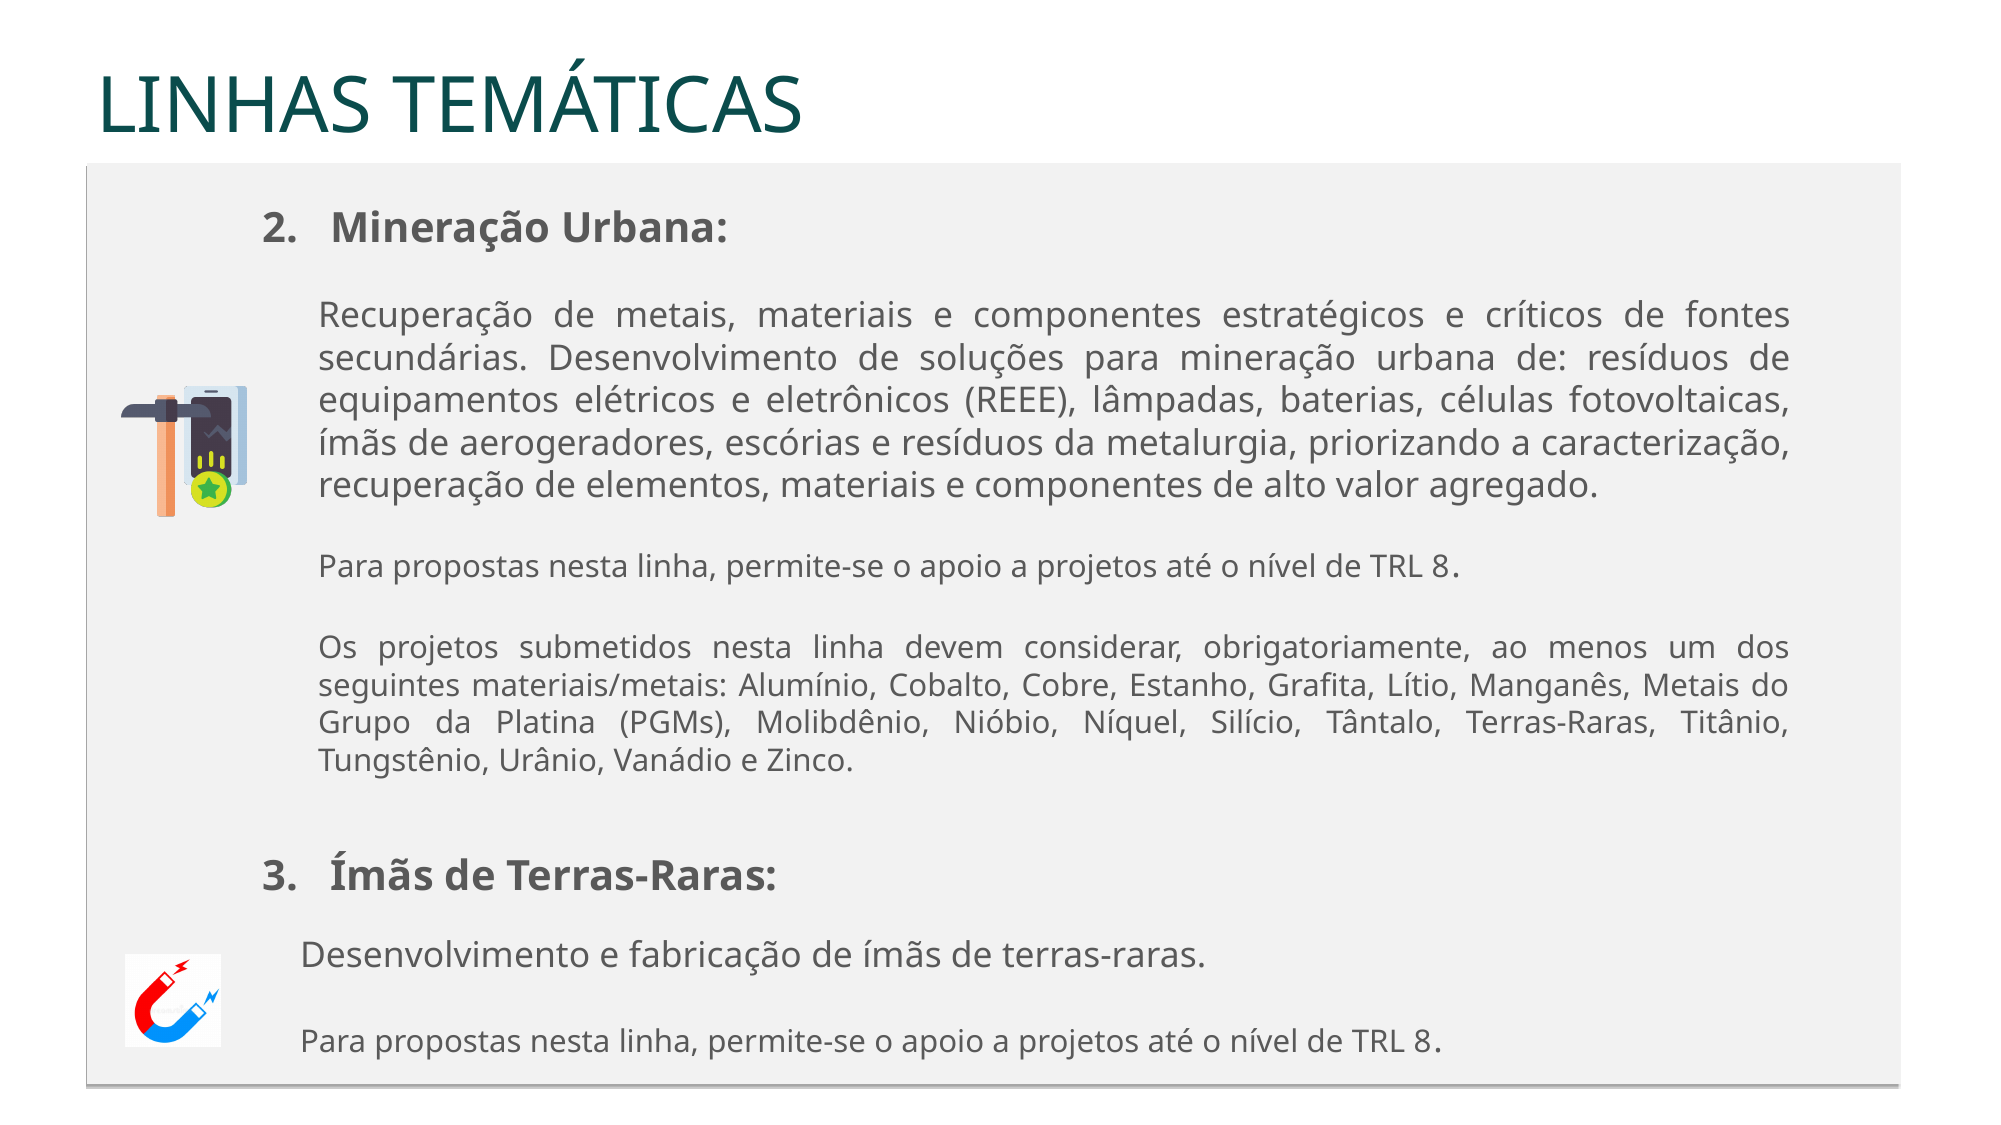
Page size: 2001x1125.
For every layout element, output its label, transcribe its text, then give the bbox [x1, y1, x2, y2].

text_box LINHAS TEMÁTICAS [76, 40, 1965, 163]
text_box Desenvolvimento e fabricação de ímãs de terras-raras. Para propostas nesta linha, permite-se o apoio a projetos até o nível de TRL 8. [285, 925, 1789, 1069]
text_box Recuperação de metais, materiais e componentes estratégicos e críticos de fontes secundárias. Desenvolvimento de soluções para mineração urbana de: resíduos de equipamentos elétricos e eletrônicos (REEE), lâmpadas, baterias, células fotovoltaicas, ímãs de aerogeradores, escórias e resíduos da metalurgia, priorizando a caracterização, recuperação de elementos, materiais e componentes de alto valor agregado. Para propostas nesta linha, permite-se o apoio a projetos até o nível de TRL 8. Os projetos submetidos nesta linha devem considerar, obrigatoriamente, ao menos um dos seguintes materiais/metais: Alumínio, Cobalto, Cobre, Estanho, Grafita, Lítio, Manganês, Metais do Grupo da Platina (PGMs), Molibdênio, Nióbio, Níquel, Silício, Tântalo, Terras-Raras, Titânio, Tungstênio, Urânio, Vanádio e Zinco. [303, 284, 1807, 790]
text_box [87, 163, 1901, 1084]
picture [112, 379, 256, 523]
text_box 2. Mineração Urbana: [215, 192, 1826, 259]
picture [125, 954, 221, 1047]
text_box 3. Ímãs de Terras-Raras: [215, 841, 1826, 907]
